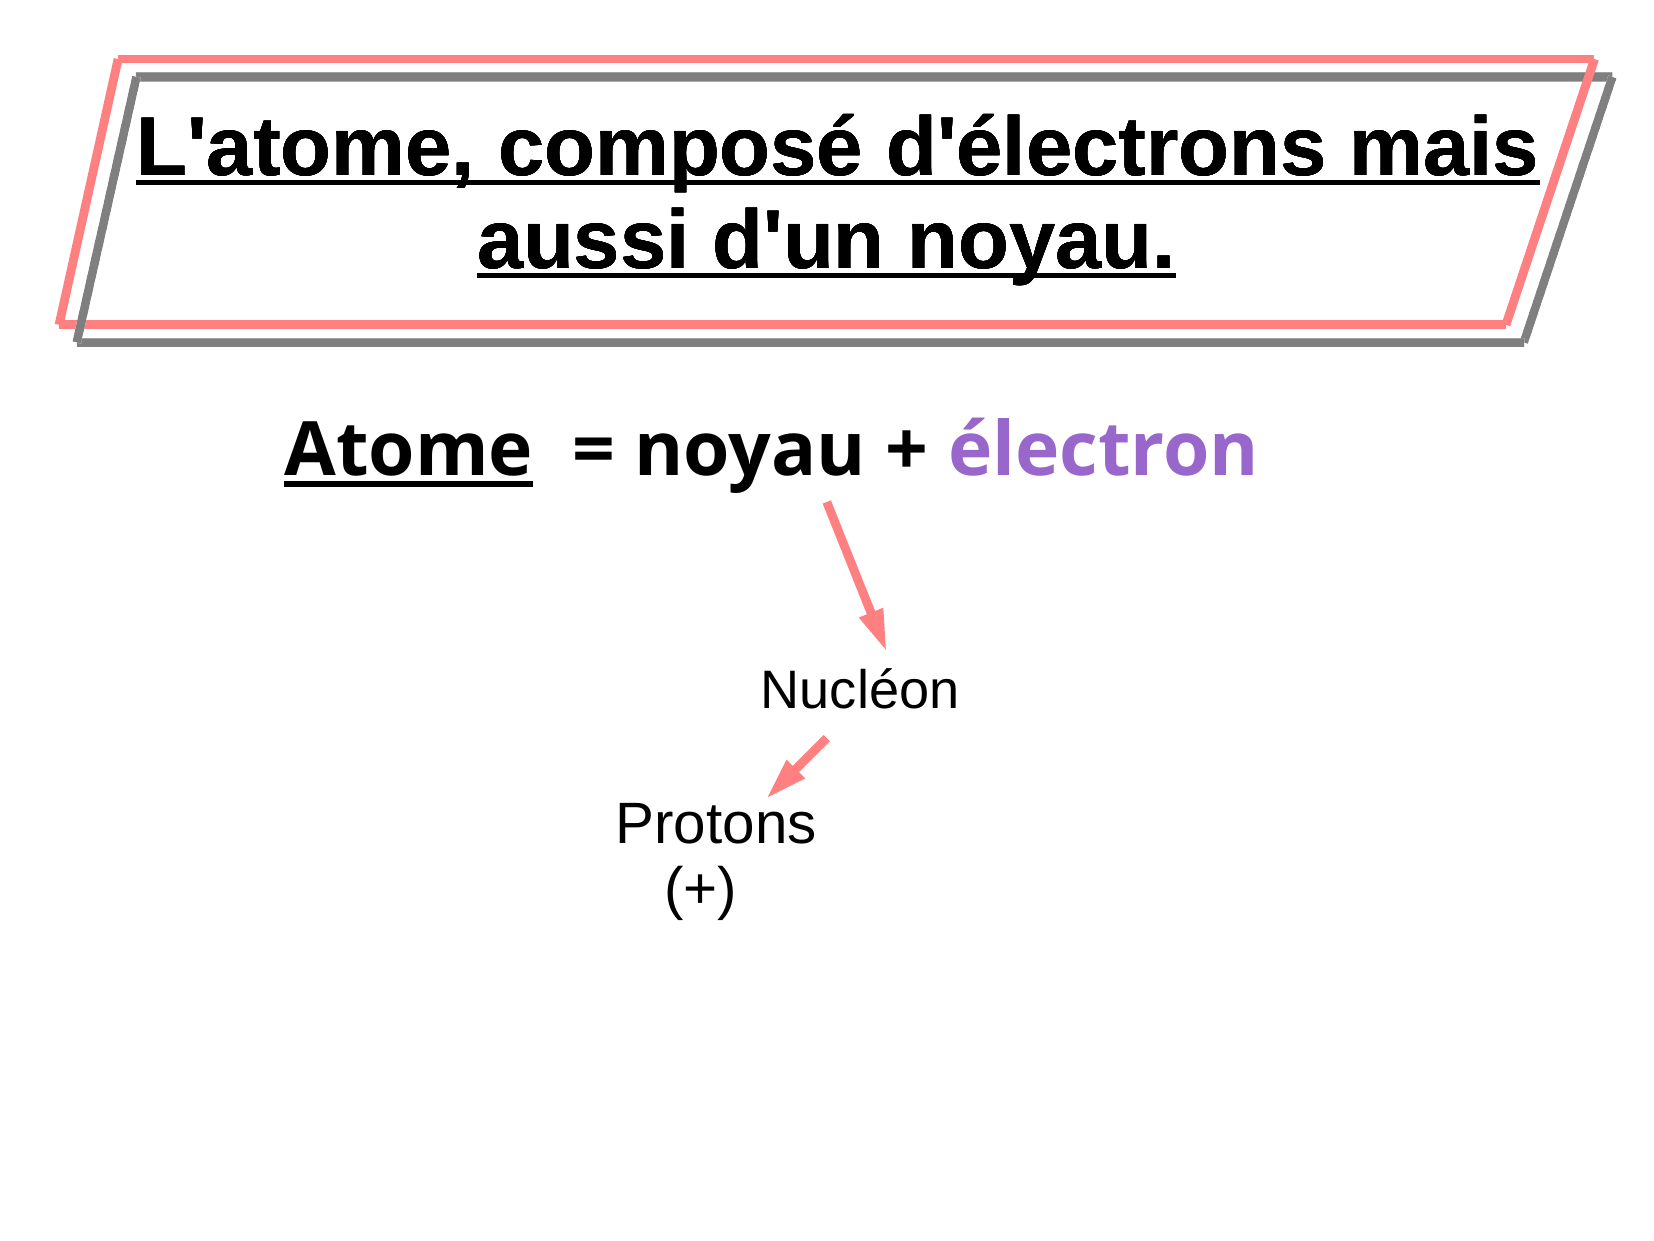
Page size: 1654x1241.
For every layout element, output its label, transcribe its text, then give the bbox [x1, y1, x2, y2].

text_box L'atome, composé d'électrons mais aussi d'un noyau. [59, 88, 1595, 384]
text_box Atome = noyau + électron Nucléon Protons (+) [206, 384, 1399, 1152]
